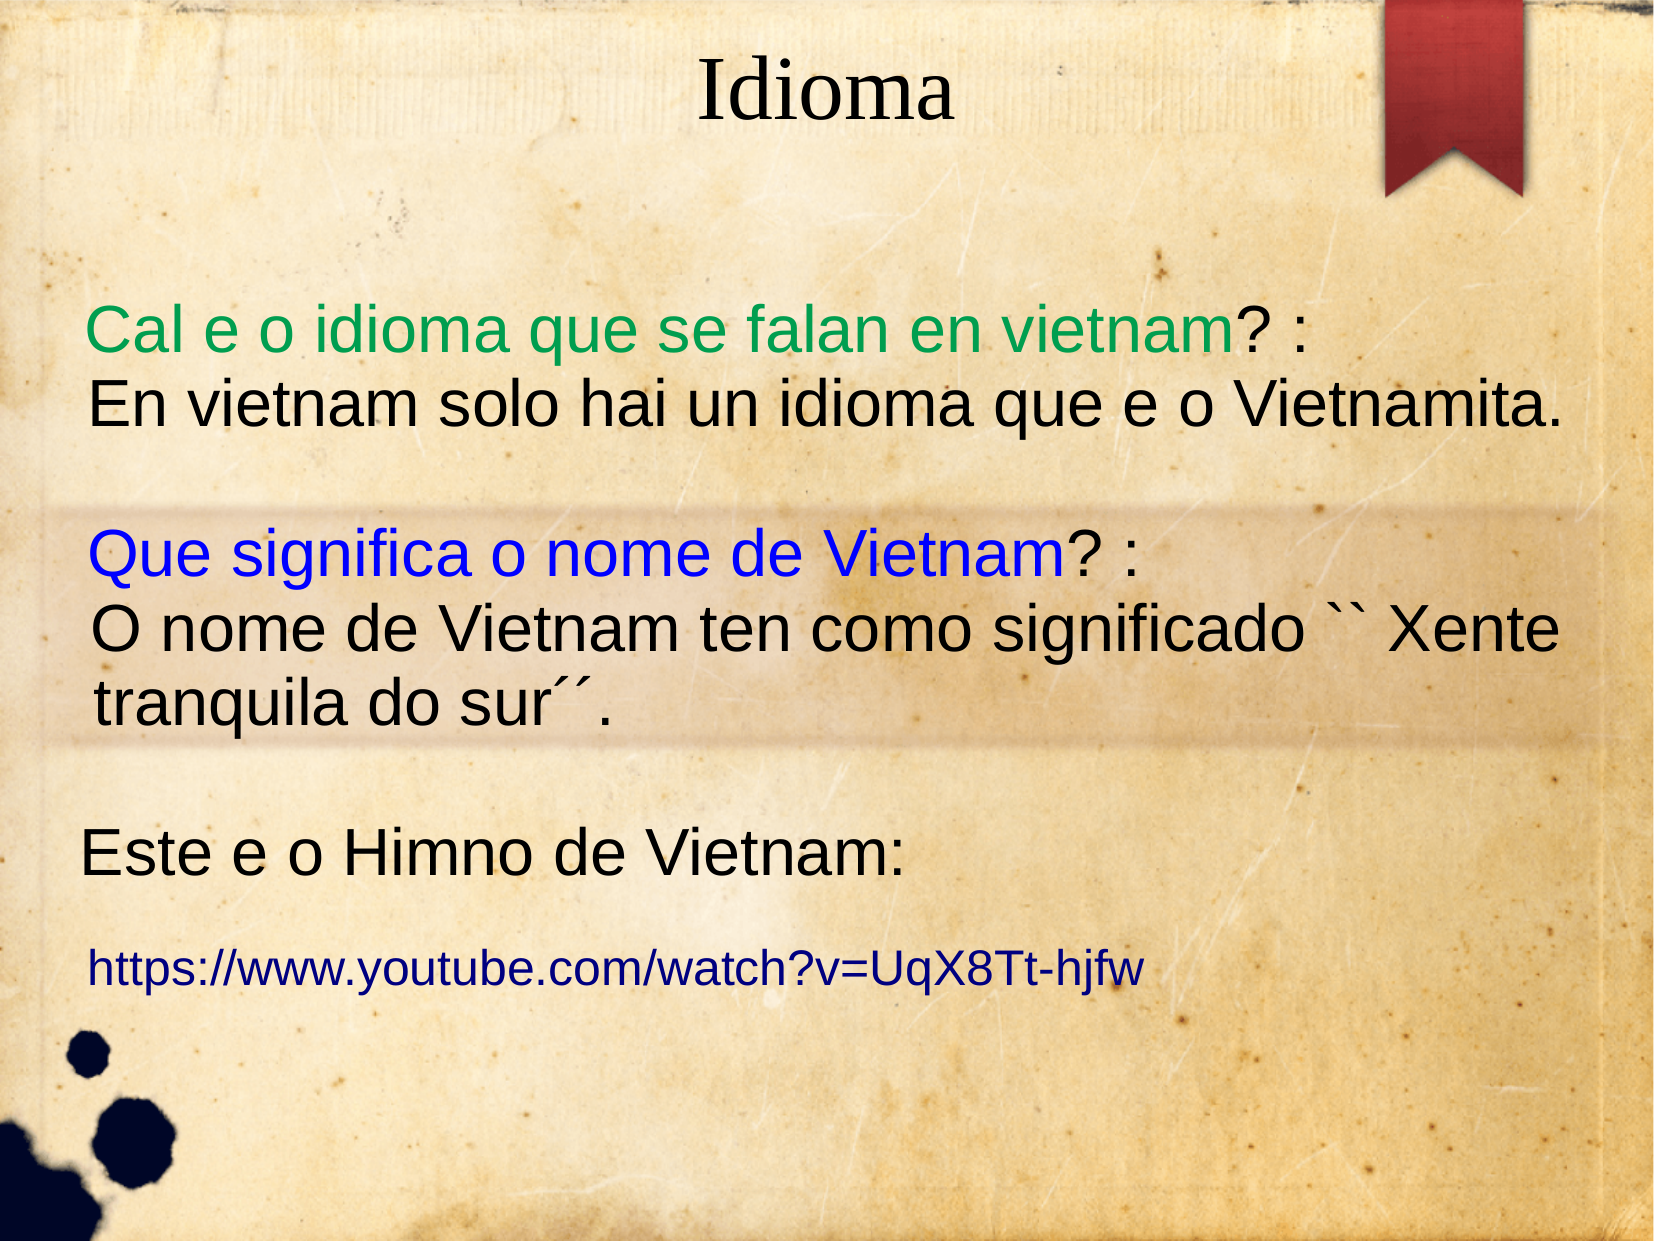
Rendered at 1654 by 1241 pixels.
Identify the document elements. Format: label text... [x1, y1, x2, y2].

title Idioma [0, 0, 1654, 165]
text_box Cal e o idioma que se falan en vietnam? : En vietnam solo hai un idioma que e o Vietnamita. Que significa o nome de Vietnam? : O nome de Vietnam ten como significado `` Xente tranquila do sur´´. Este e o Himno de Vietnam: [0, 165, 1654, 1241]
text_box https://www.youtube.com/watch?v=UqX8Tt-hjfw [28, 933, 1252, 1004]
